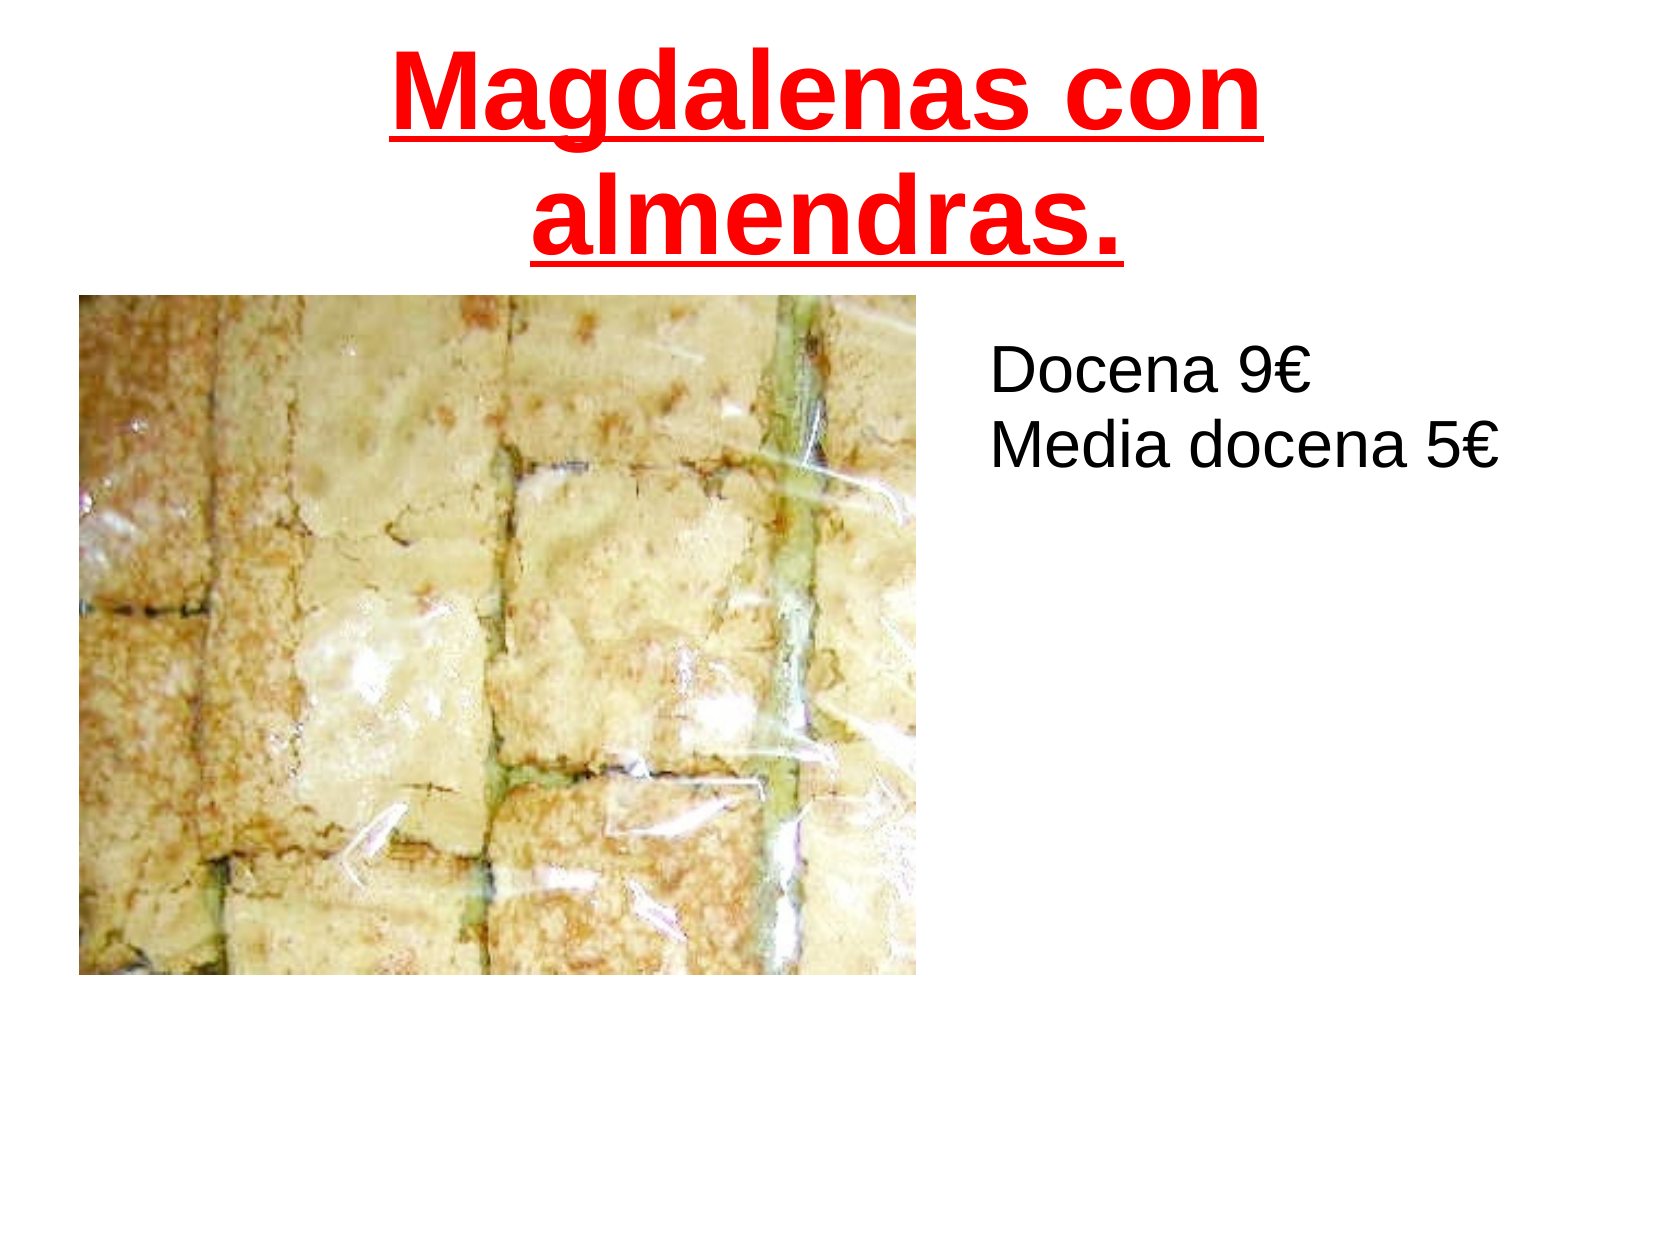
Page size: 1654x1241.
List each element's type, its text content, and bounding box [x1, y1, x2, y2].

title Magdalenas con almendras. [82, 27, 1571, 279]
picture [79, 295, 916, 975]
text_box Docena 9€ Media docena 5€ [974, 324, 1536, 490]
